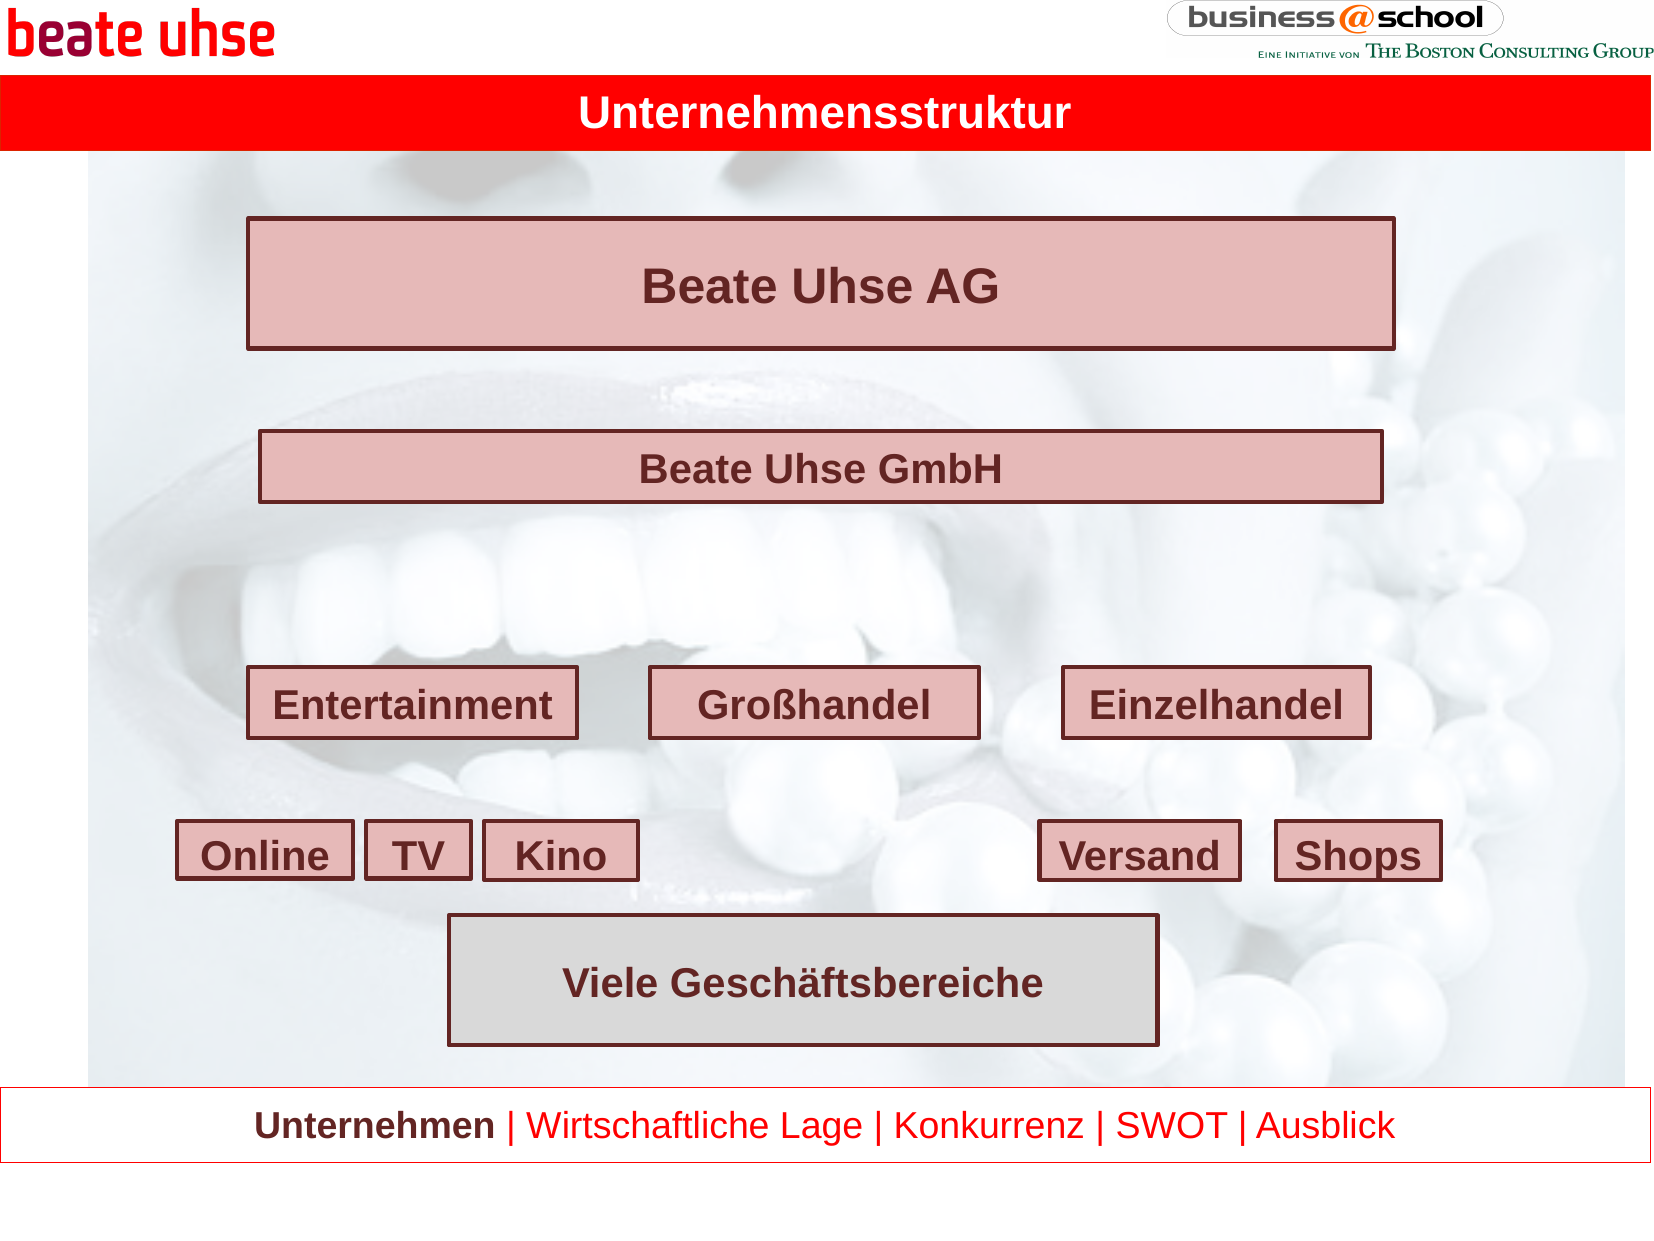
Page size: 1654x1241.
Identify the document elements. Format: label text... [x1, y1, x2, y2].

picture [1166, 0, 1654, 58]
text_box TV [366, 821, 471, 879]
text_box Unternehmen | Wirtschaftliche Lage | Konkurrenz | SWOT | Ausblick [0, 1088, 1650, 1163]
text_box Beate Uhse AG [248, 218, 1394, 348]
text_box Beate Uhse GmbH [260, 431, 1382, 502]
text_box Großhandel [650, 667, 979, 738]
text_box Shops [1276, 821, 1441, 880]
text_box Entertainment [248, 667, 577, 738]
text_box Kino [484, 821, 638, 880]
text_box Unternehmensstruktur [0, 75, 1650, 150]
text_box Einzelhandel [1063, 667, 1370, 738]
text_box Online [177, 821, 353, 879]
text_box Versand [1039, 821, 1240, 880]
picture [88, 150, 1625, 1088]
picture [0, 0, 282, 65]
text_box Viele Geschäftsbereiche [449, 915, 1158, 1045]
